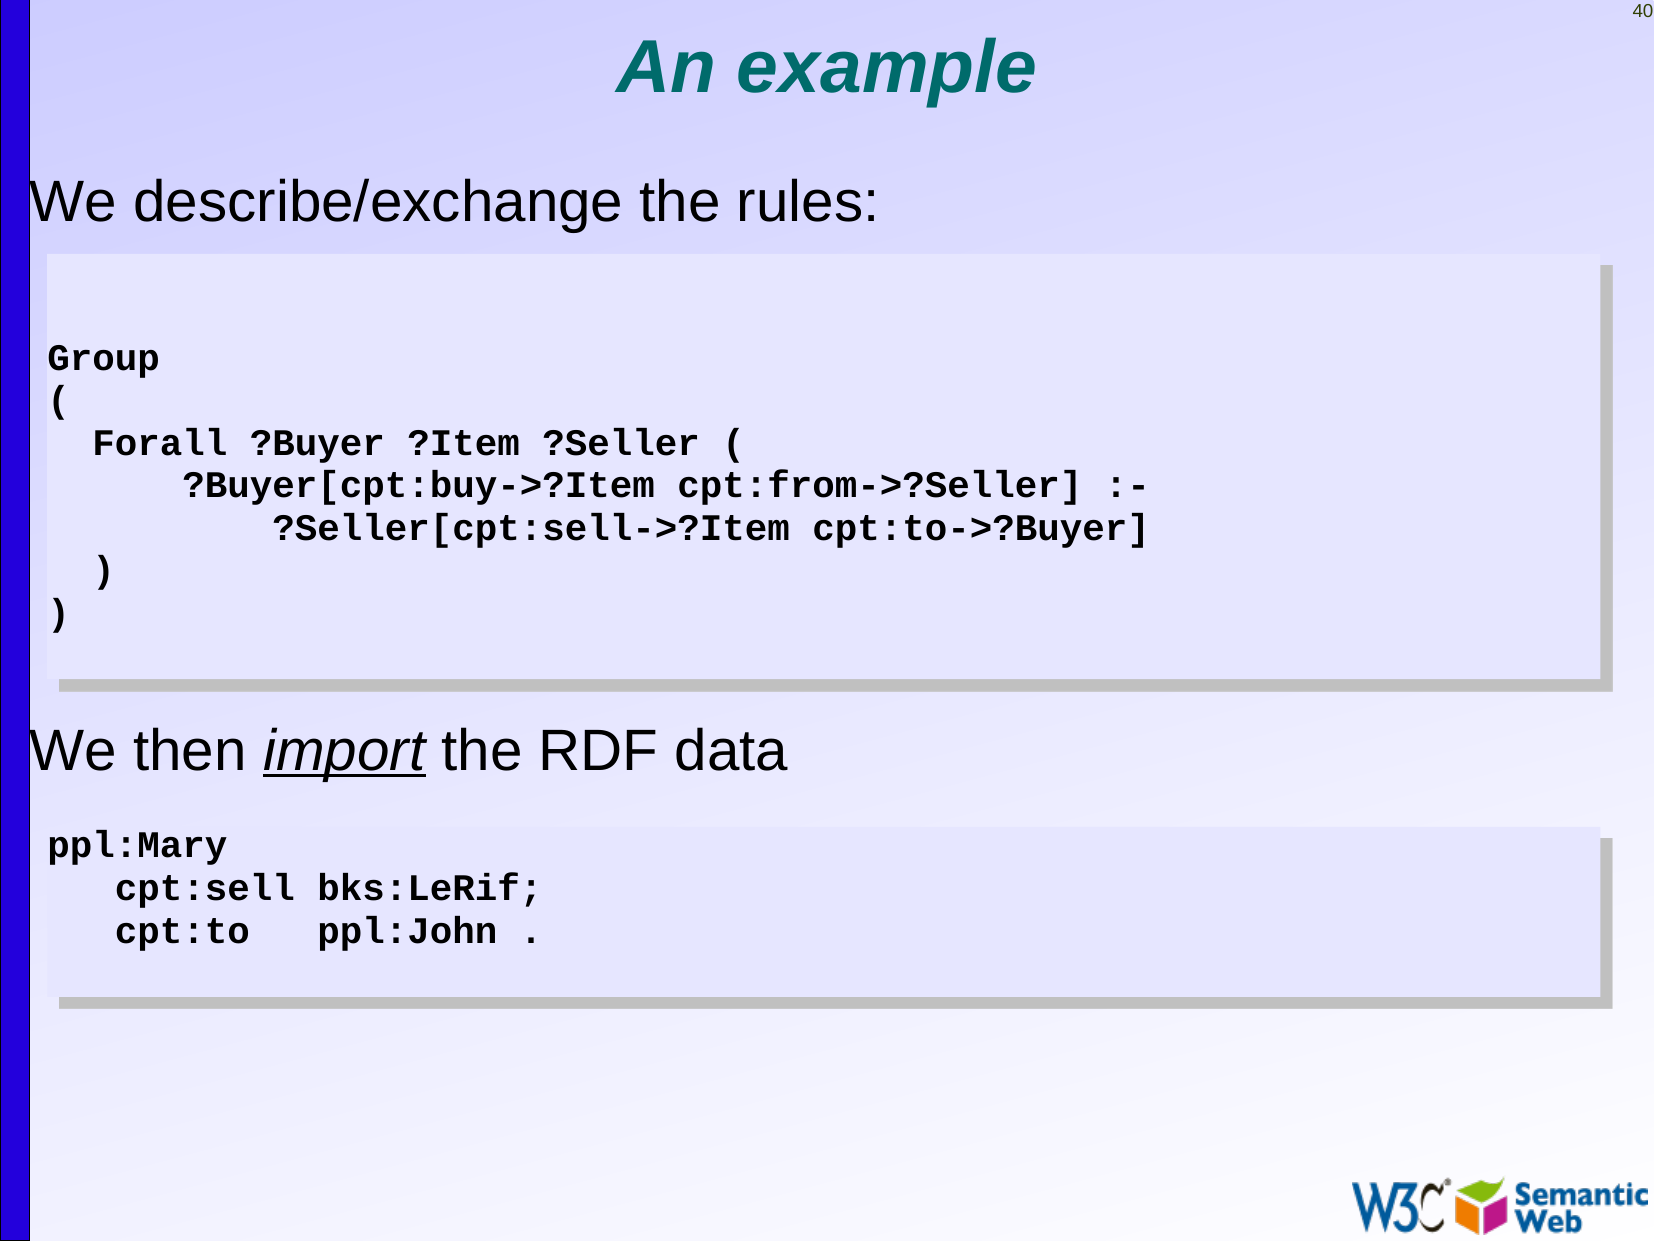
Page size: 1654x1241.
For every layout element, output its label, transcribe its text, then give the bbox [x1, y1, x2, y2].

text_box ppl:Mary cpt:sell bks:LeRif; cpt:to ppl:John . [47, 826, 1601, 997]
title An example [0, 5, 1654, 125]
picture [1352, 1175, 1648, 1235]
text_box We then import the RDF data [29, 717, 1536, 783]
text_box Group ( Forall ?Buyer ?Item ?Seller ( ?Buyer[cpt:buy->?Item cpt:from->?Seller] :- ?Seller[cpt:sell->?Item cpt:to->?Buyer] ) ) [47, 253, 1601, 680]
text_box We describe/exchange the rules: [29, 168, 1536, 234]
